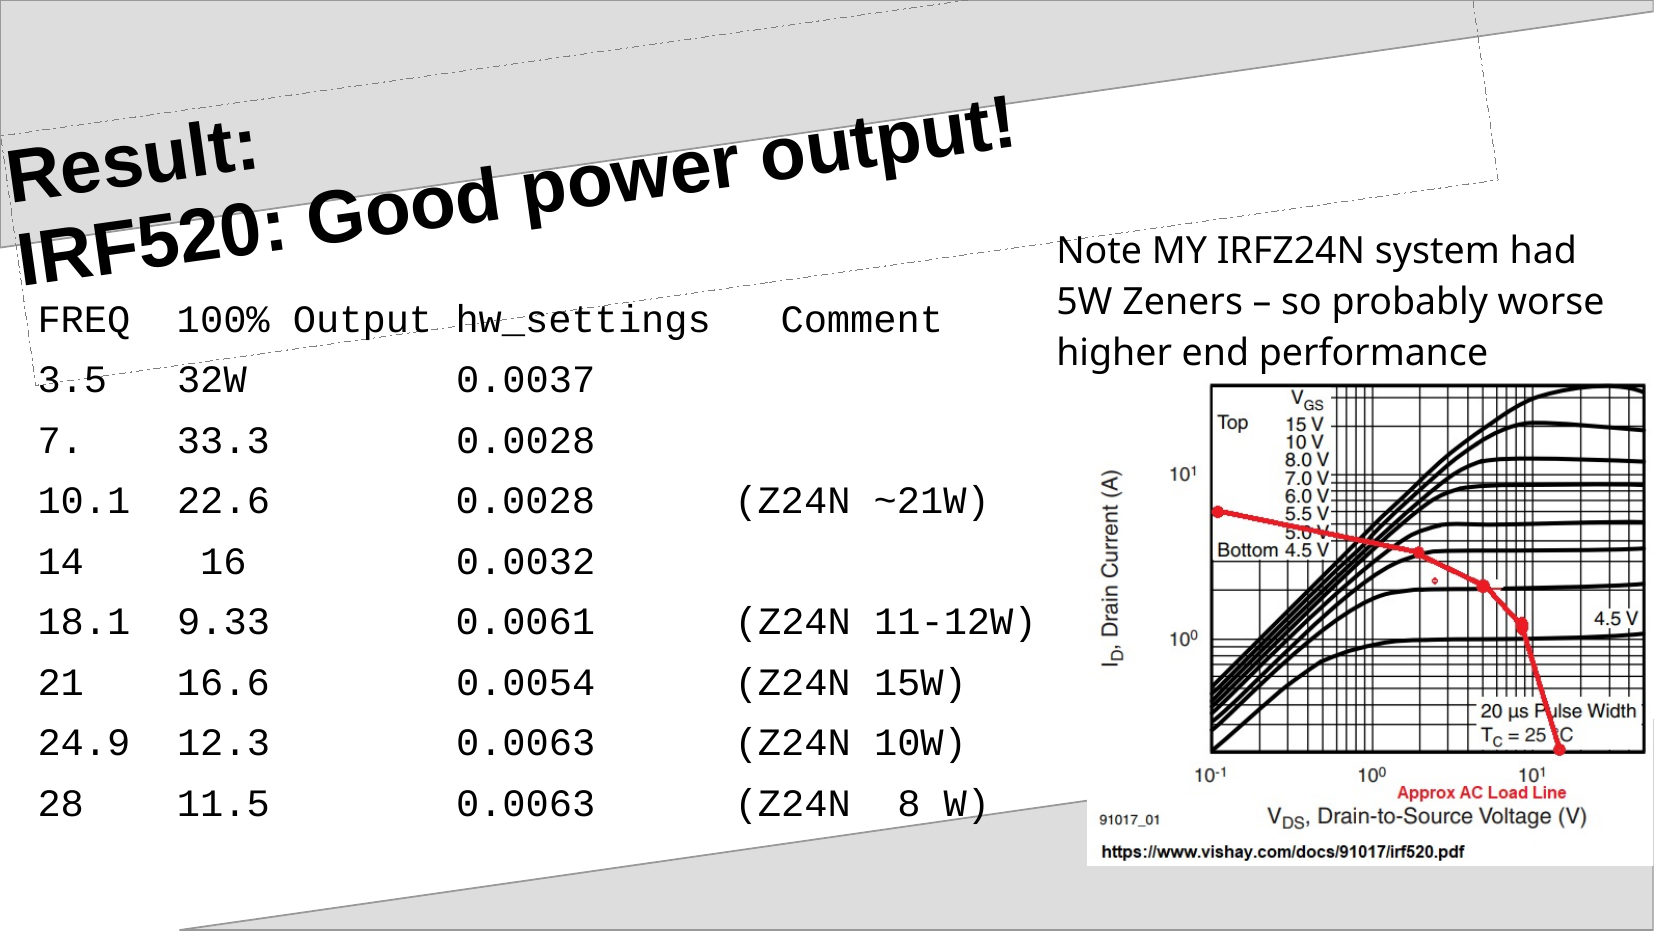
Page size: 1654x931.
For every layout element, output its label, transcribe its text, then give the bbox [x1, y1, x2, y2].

list FREQ 100% Output hw_settings Comment 3.5 32W 0.0037 7. 33.3 0.0028 10.1 22.6 0.0028 (Z24N ~21W) 14 16 0.0032 18.1 9.33 0.0061 (Z24N 11-12W) 21 16.6 0.0054 (Z24N 15W) 24.9 12.3 0.0063 (Z24N 10W) 28 11.5 0.0063 (Z24N 8 W) [37, 300, 1088, 840]
picture [1087, 379, 1654, 866]
title Result: IRF520: Good power output! [0, 0, 1499, 386]
text_box Note MY IRFZ24N system had 5W Zeners – so probably worse higher end performance [1050, 223, 1613, 377]
